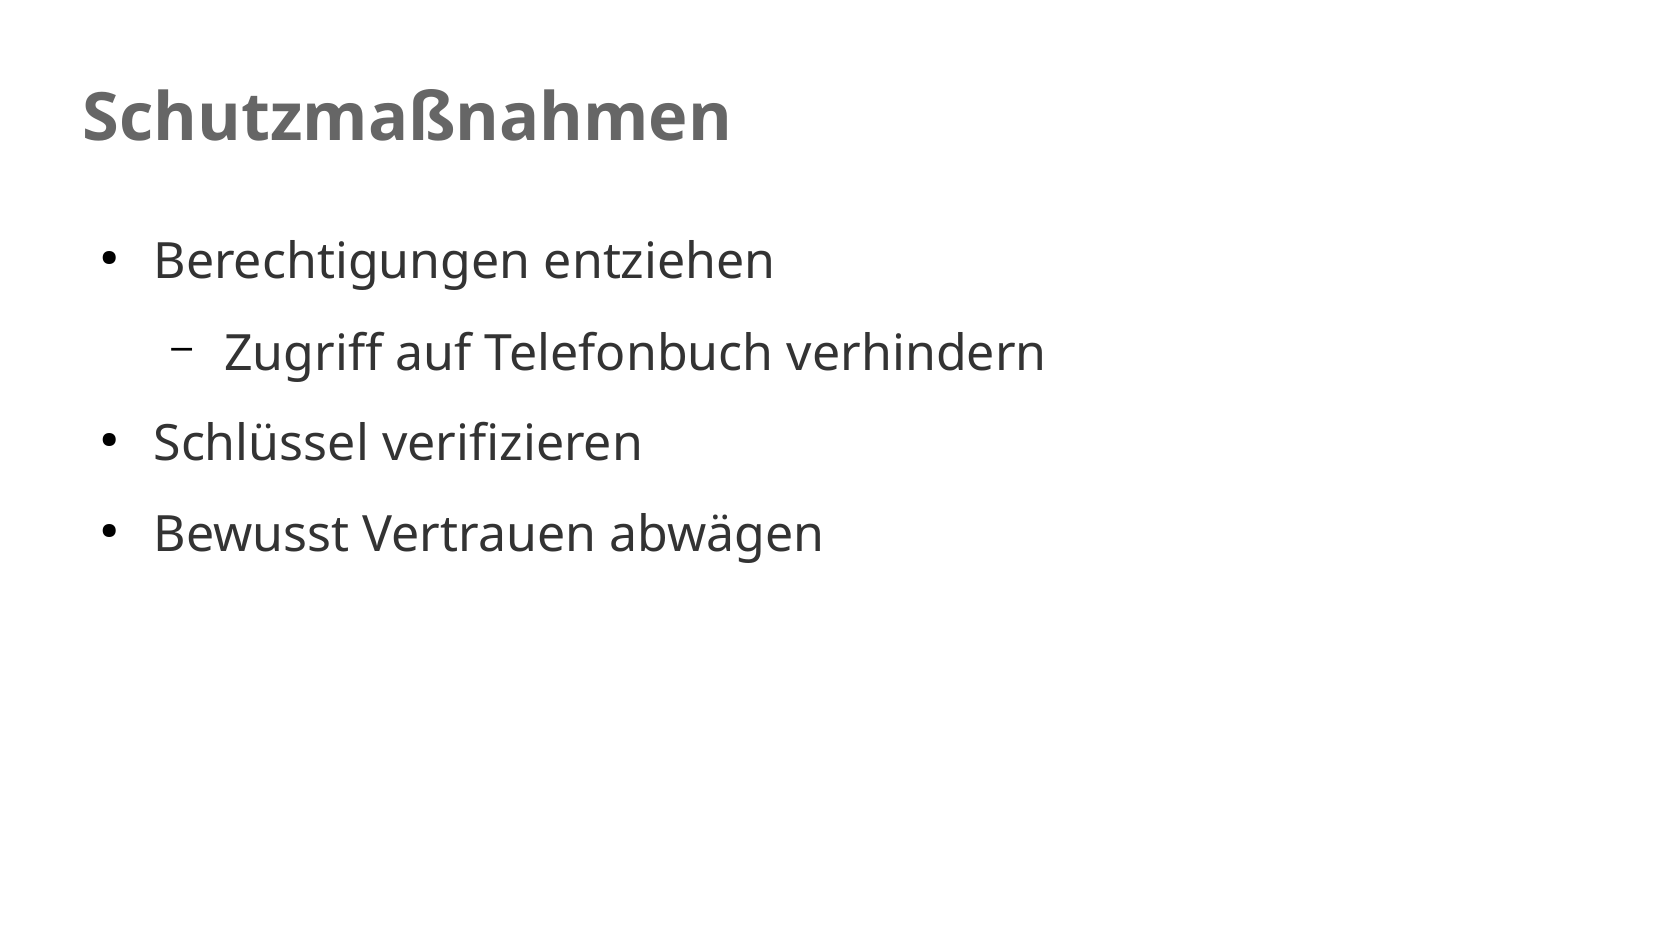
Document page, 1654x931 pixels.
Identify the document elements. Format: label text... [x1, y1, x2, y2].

list Berechtigungen entziehen Zugriff auf Telefonbuch verhindern Schlüssel verifizieren Bewusst Vertrauen abwägen [82, 225, 1126, 758]
title Schutzmaßnahmen [82, 37, 1571, 193]
